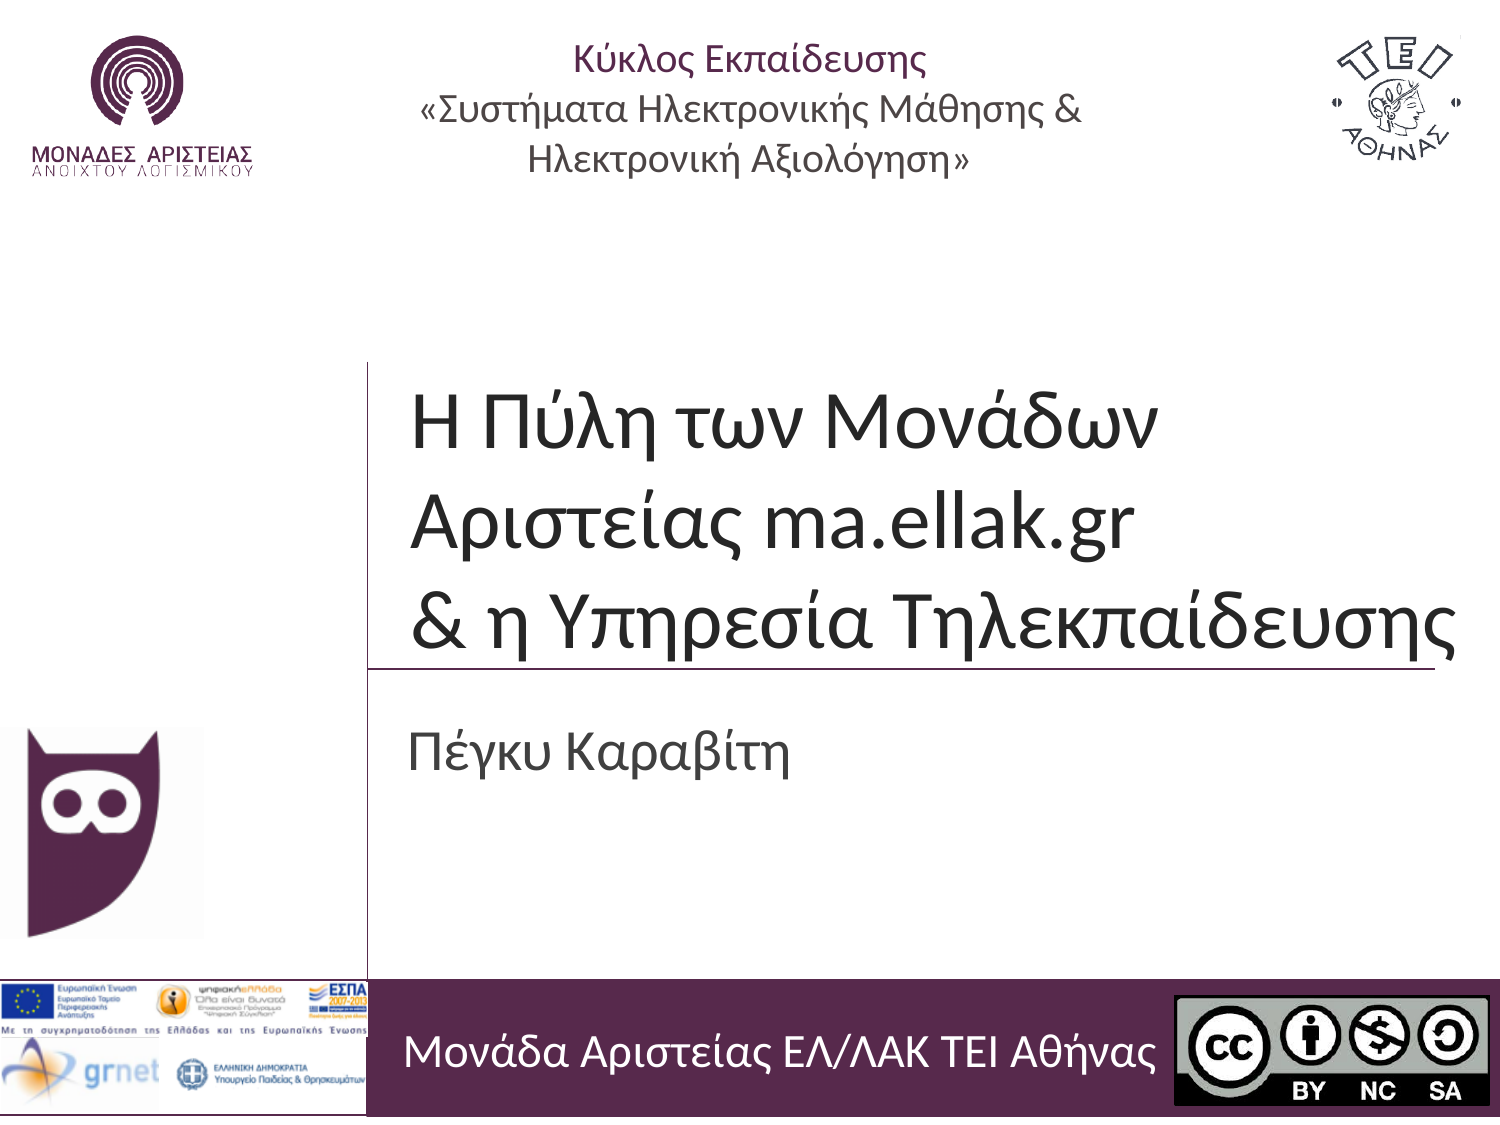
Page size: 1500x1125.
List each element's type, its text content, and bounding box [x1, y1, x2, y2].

text_box Κύκλος Εκπαίδευσης «Συστήματα Ηλεκτρονικής Μάθησης & Ηλεκτρονική Αξιολόγηση» [280, 22, 1220, 190]
picture [0, 727, 204, 939]
picture [1174, 995, 1490, 1106]
picture [175, 1057, 366, 1092]
picture [0, 982, 368, 1113]
subtitle Μονάδα Αριστείας ΕΛ/ΛΑΚ ΤΕΙ Αθήνας [387, 992, 1488, 1105]
title Η Πύλη των Μονάδων Αριστείας ma.ellak.gr & η Υπηρεσία Τηλεκπαίδευσης [395, 357, 1500, 658]
text_box Πέγκυ Καραβίτη [392, 704, 1455, 963]
picture [1331, 35, 1461, 167]
picture [31, 36, 253, 177]
